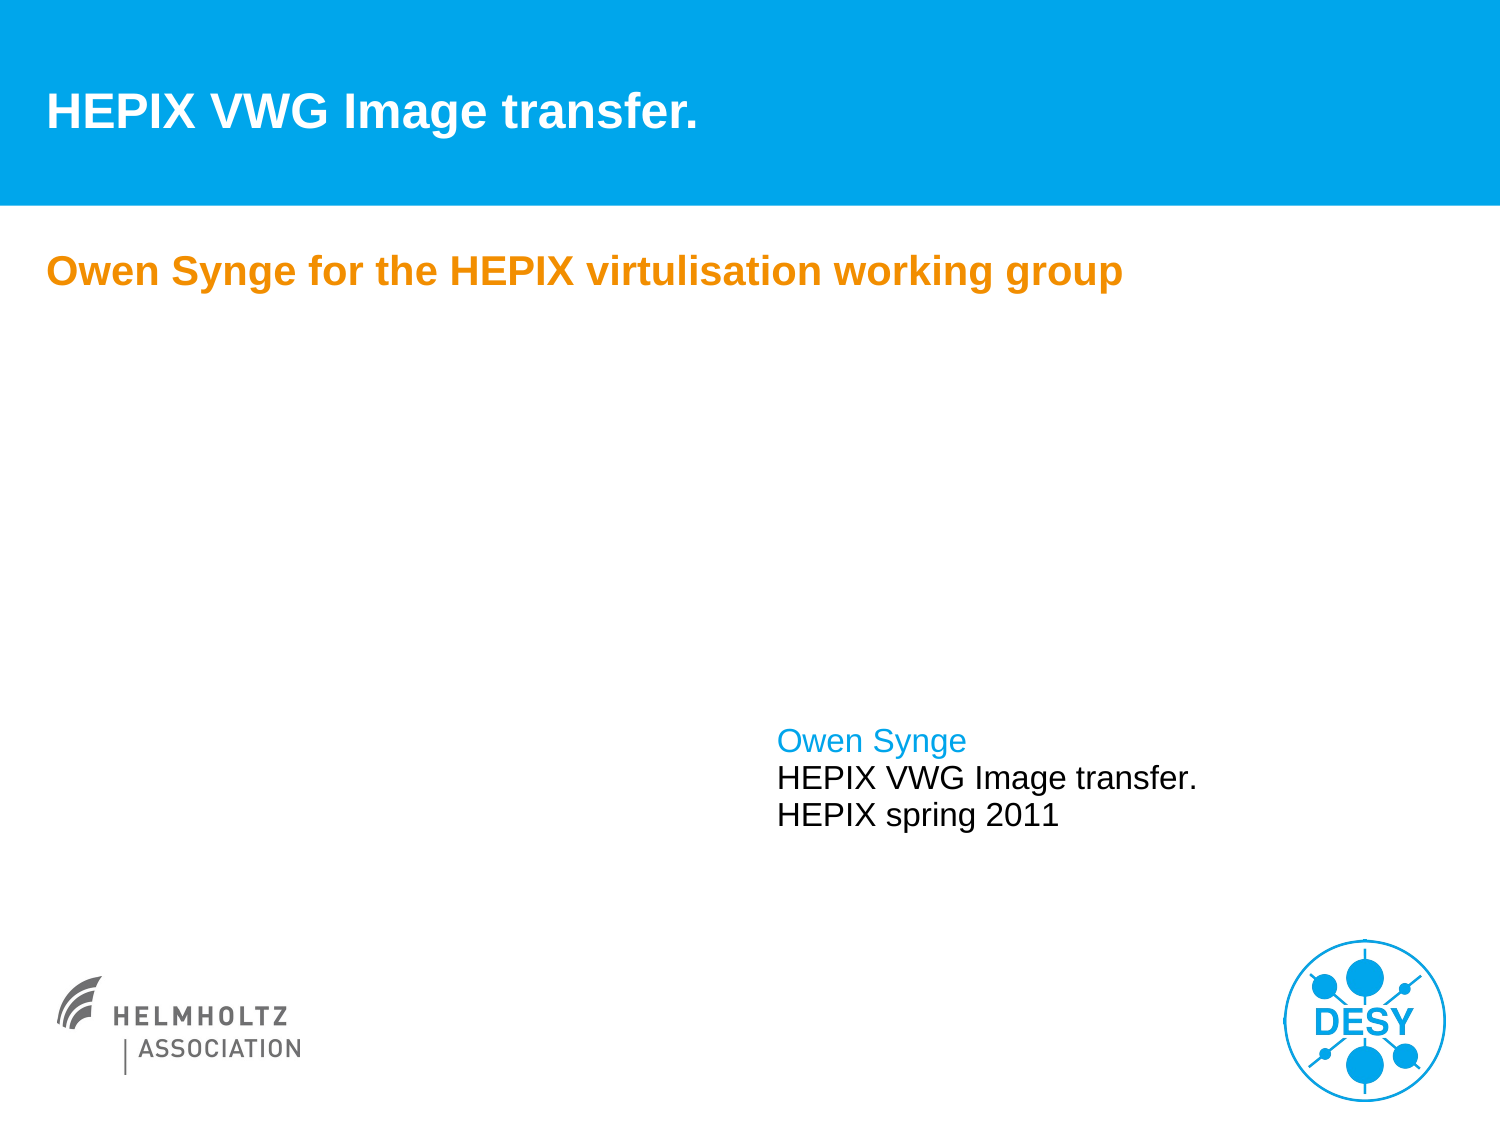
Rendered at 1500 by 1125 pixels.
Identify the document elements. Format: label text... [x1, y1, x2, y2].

subtitle Owen Synge for the HEPIX virtulisation working group [46, 231, 1446, 311]
title HEPIX VWG Image transfer. [46, 7, 1444, 216]
picture [1283, 939, 1360, 1015]
picture [1283, 1027, 1351, 1102]
picture [1370, 939, 1446, 1007]
picture [1379, 1035, 1446, 1102]
text_box Owen Synge HEPIX VWG Image transfer. HEPIX spring 2011 [762, 714, 1446, 842]
picture [1287, 943, 1443, 1099]
picture [57, 976, 300, 1075]
